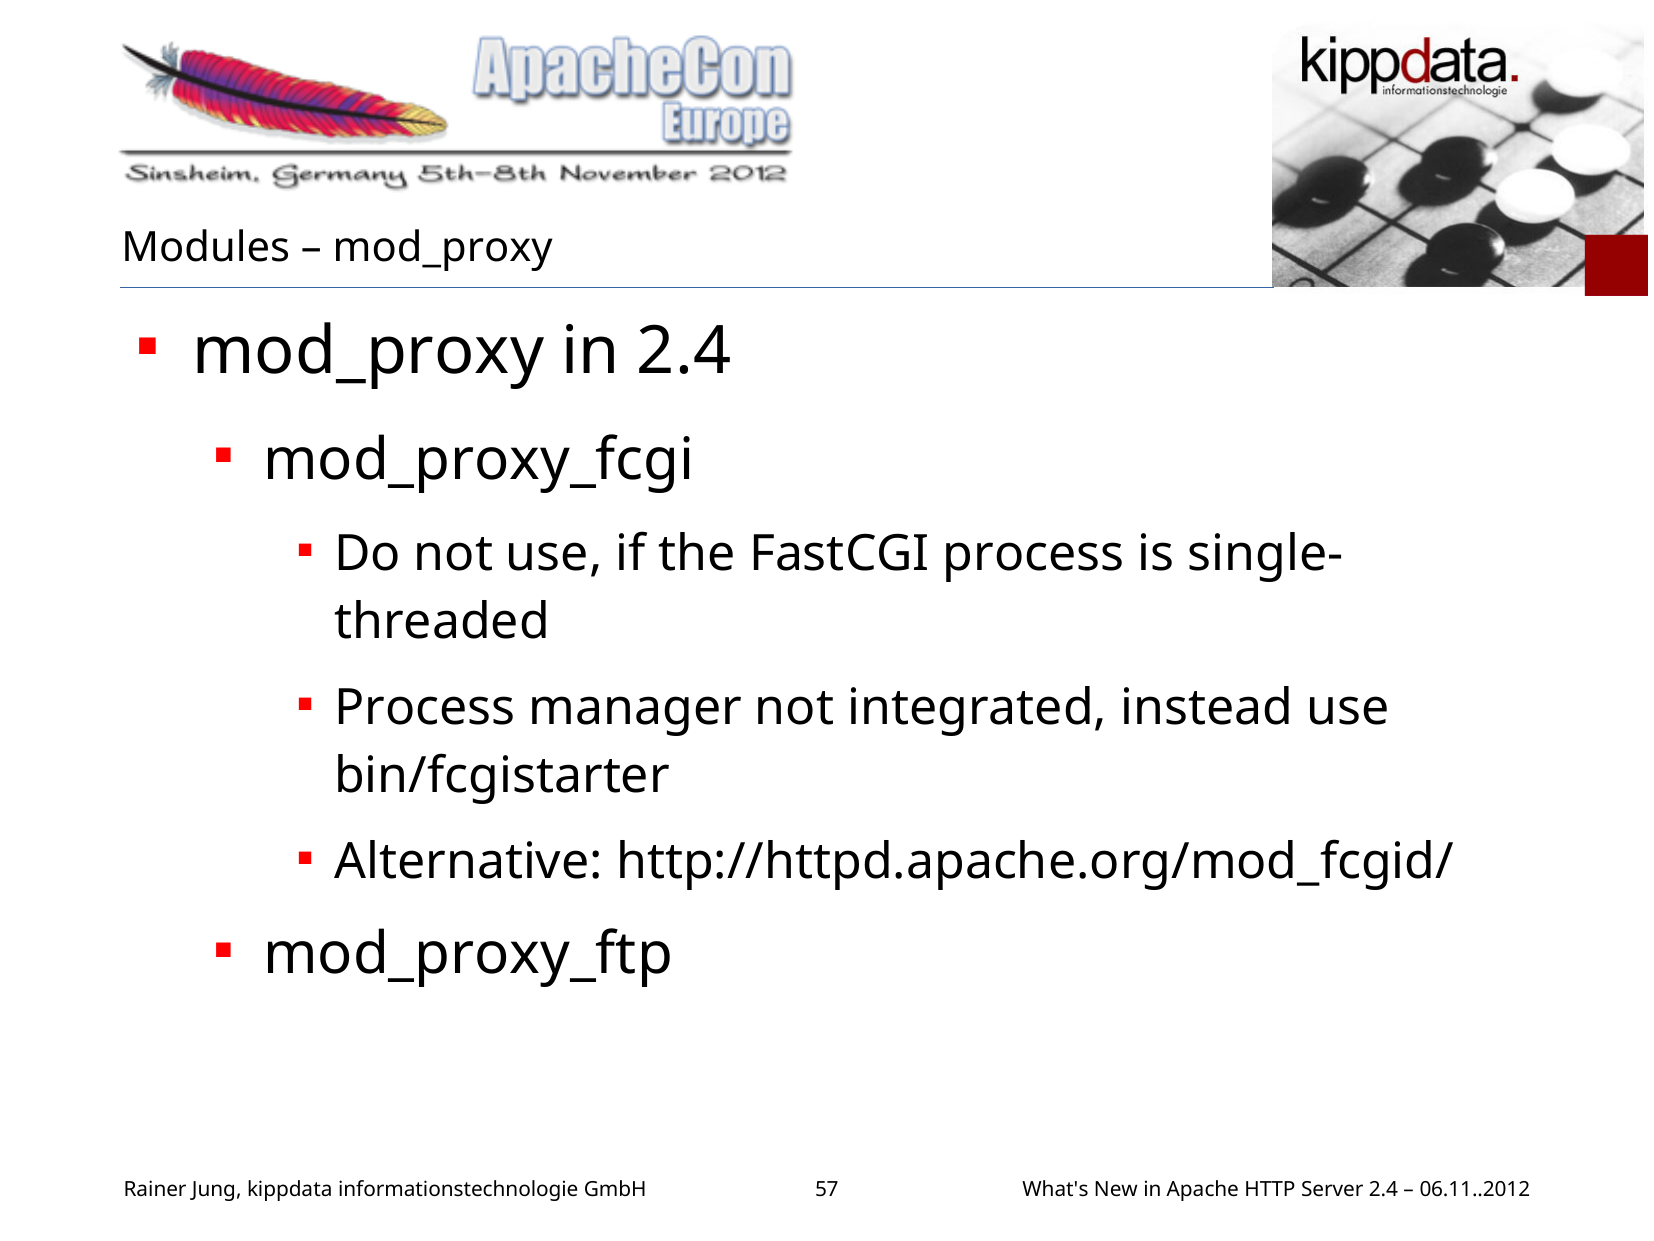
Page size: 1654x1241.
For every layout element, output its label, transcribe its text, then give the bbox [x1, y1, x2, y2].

picture [1272, 5, 1648, 302]
title Modules – mod_proxy [121, 204, 1242, 286]
list mod_proxy in 2.4 mod_proxy_fcgi Do not use, if the FastCGI process is single-threaded Process manager not integrated, instead use bin/fcgistarter Alternative: http://httpd.apache.org/mod_fcgid/ mod_proxy_ftp [121, 302, 1534, 1140]
picture [113, 32, 797, 195]
